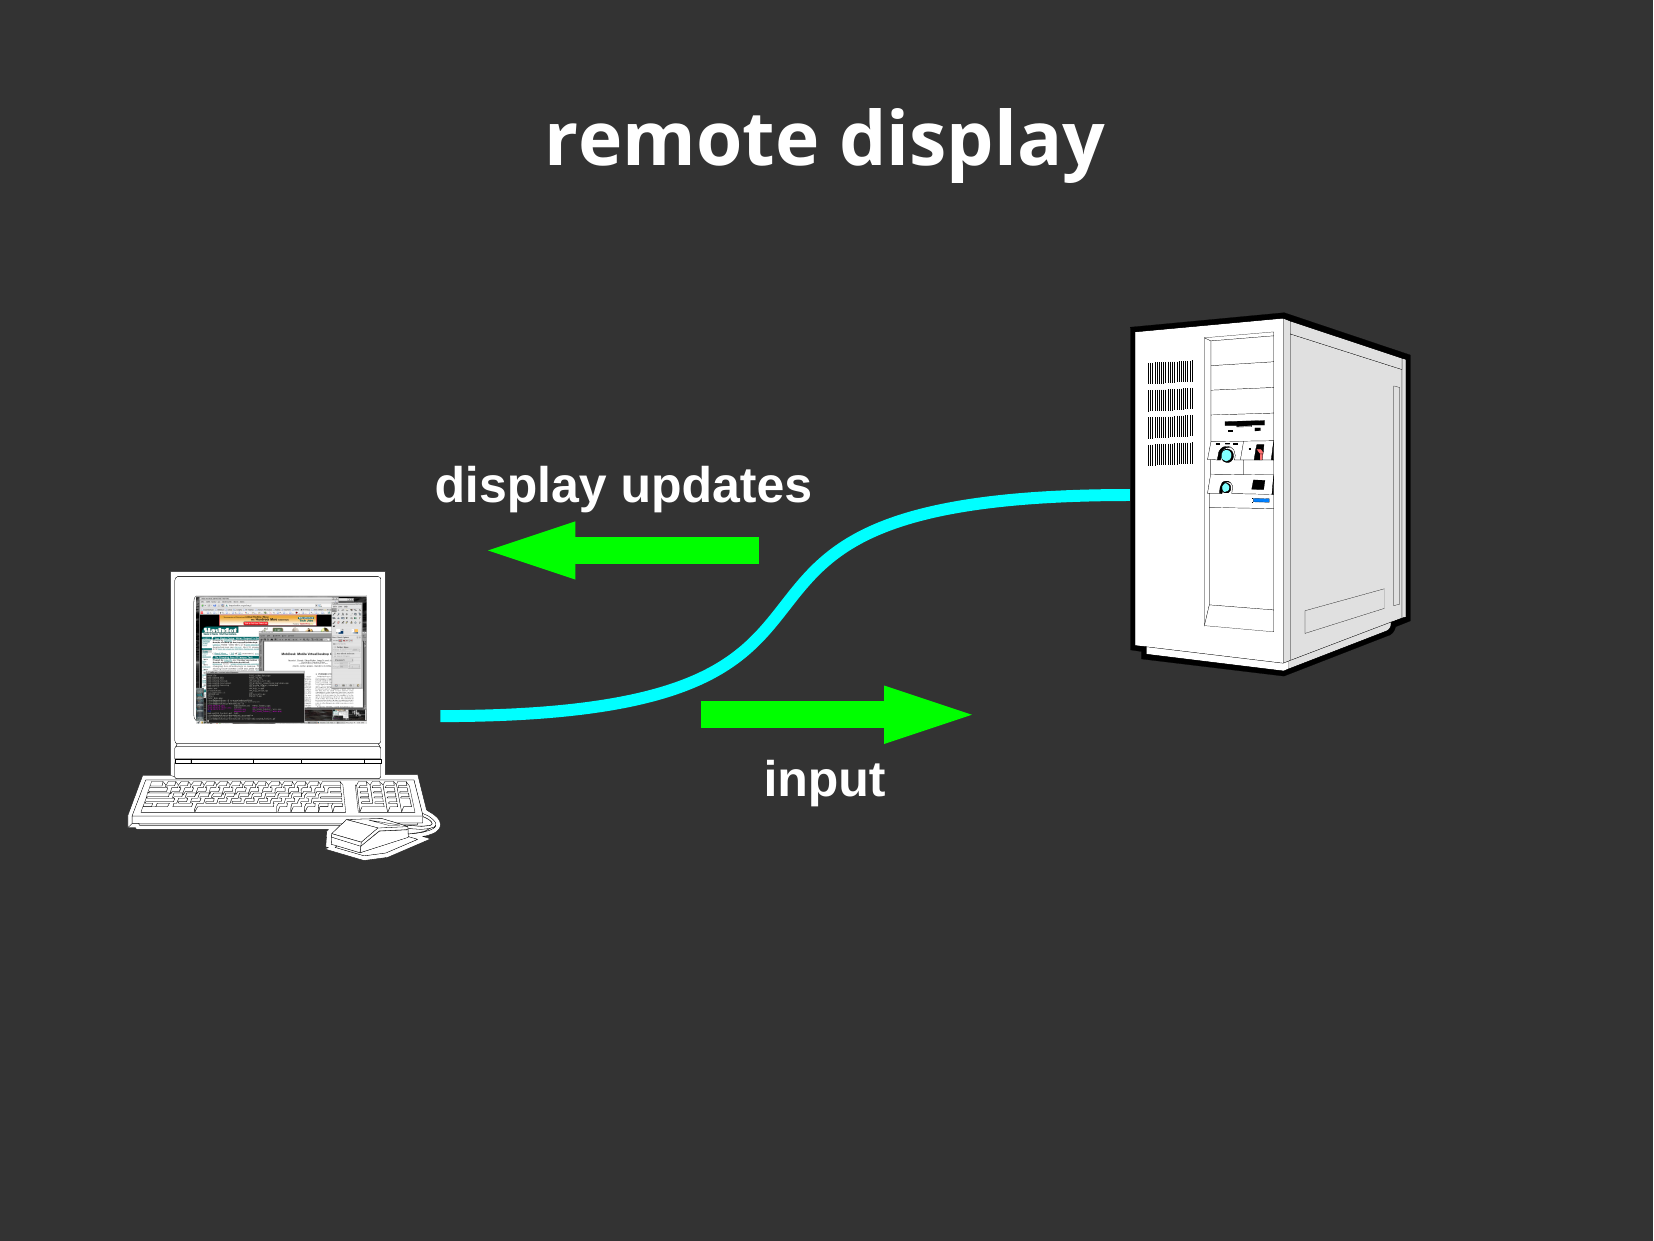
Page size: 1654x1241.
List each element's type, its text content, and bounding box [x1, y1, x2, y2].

text_box [127, 571, 441, 861]
picture [1129, 312, 1412, 678]
title remote display [119, 33, 1531, 241]
text_box display updates [434, 457, 812, 514]
picture [196, 595, 367, 724]
text_box input [763, 751, 918, 807]
